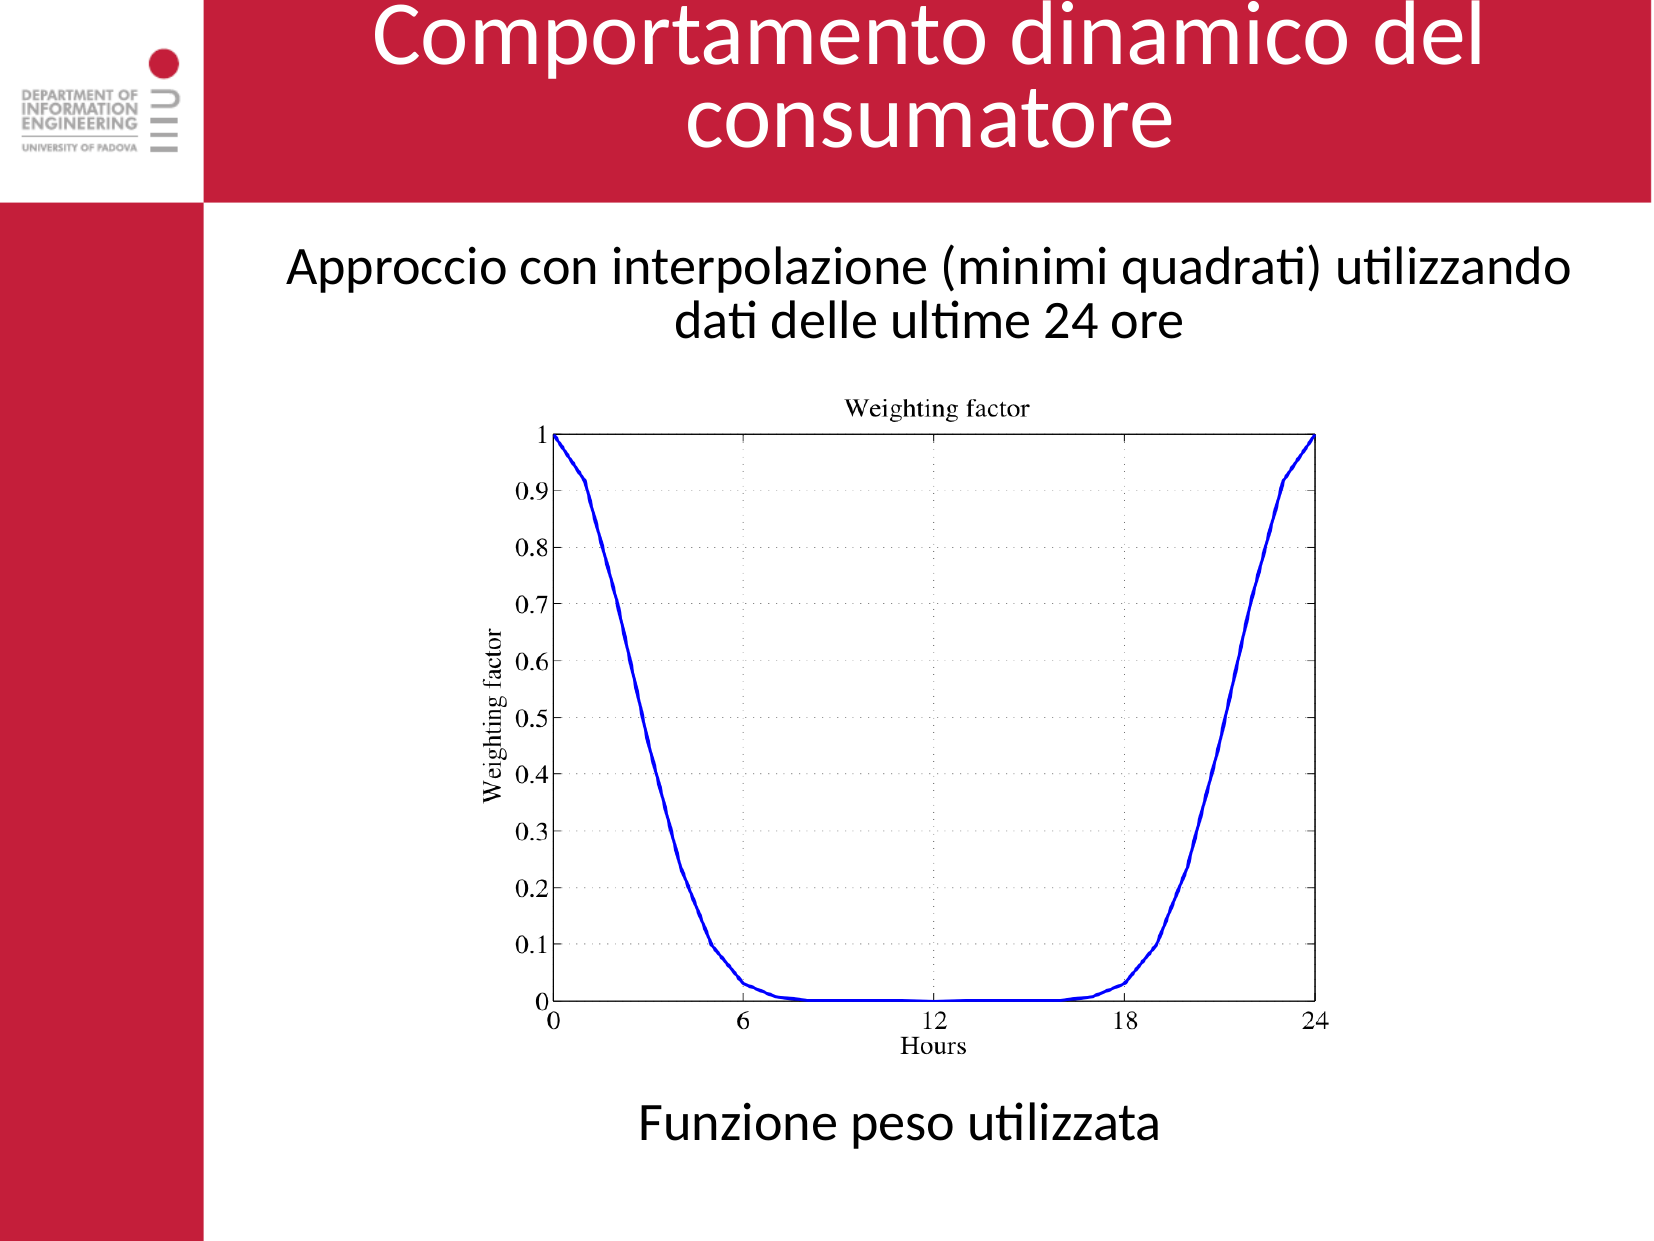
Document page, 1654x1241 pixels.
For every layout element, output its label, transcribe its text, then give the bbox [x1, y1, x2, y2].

text_box Funzione peso utilizzata [236, 1092, 1565, 1211]
text_box Comportamento dinamico del [206, 0, 1654, 70]
text_box Approccio con interpolazione (minimi quadrati) utilizzando dati delle ultime 24 ore [236, 236, 1625, 443]
picture [0, 0, 1654, 1241]
text_box consumatore [206, 70, 1654, 198]
